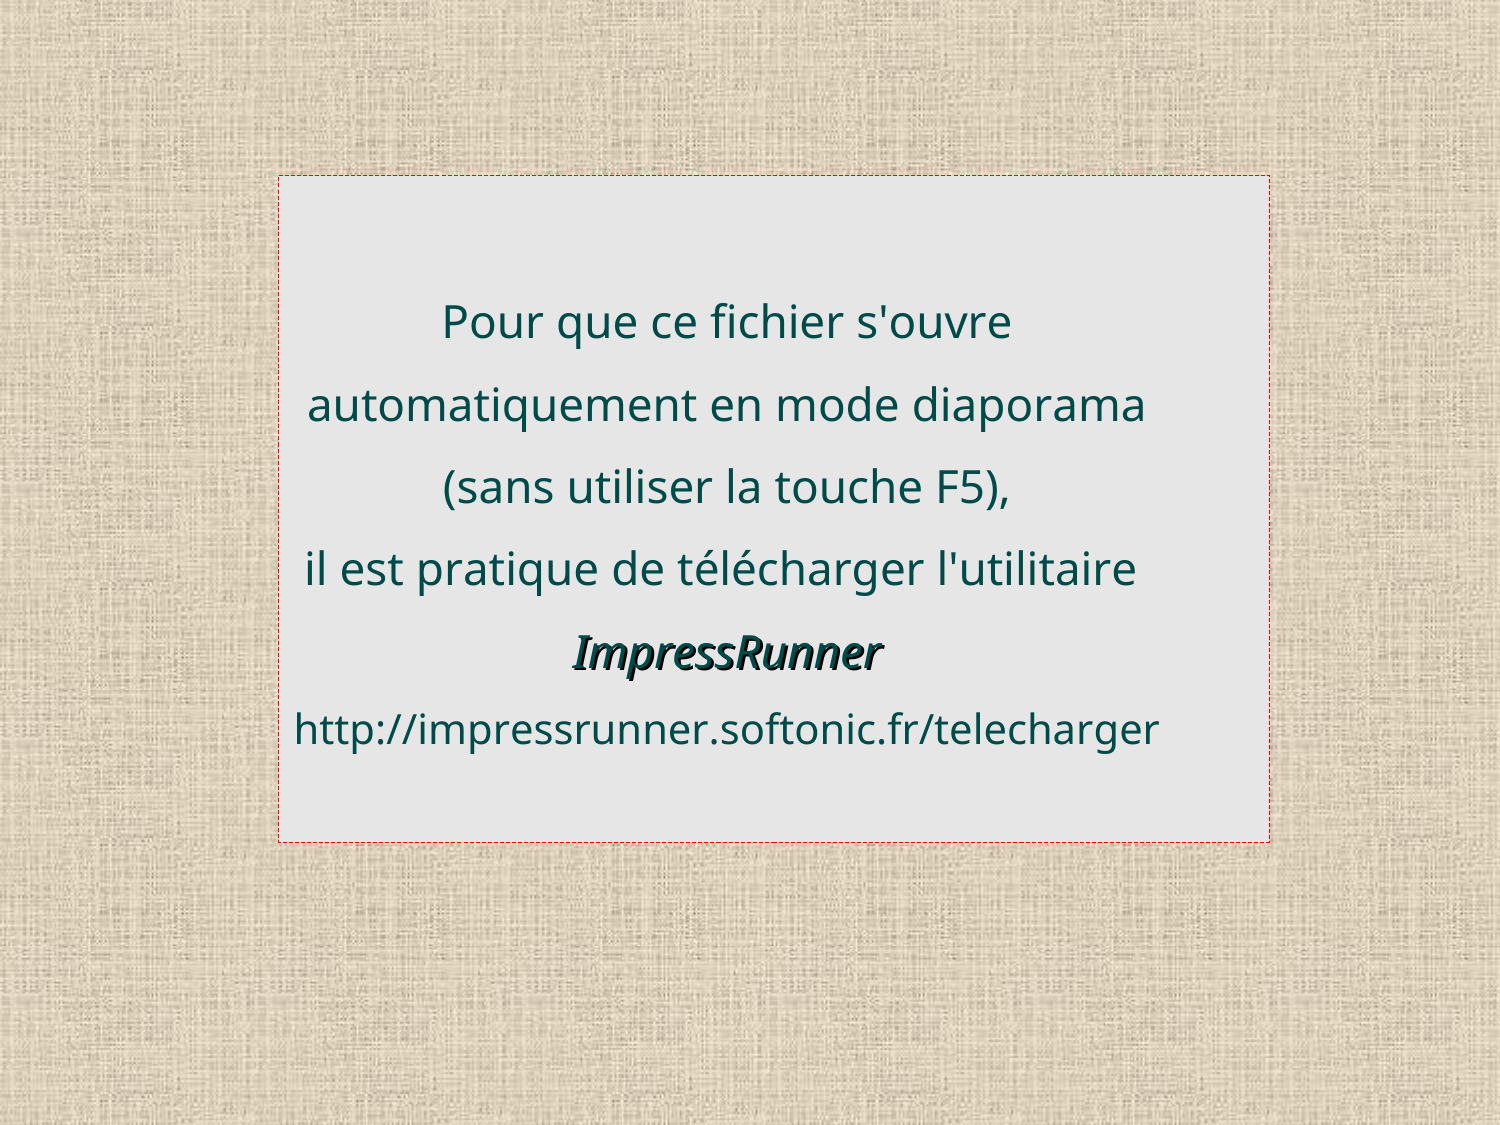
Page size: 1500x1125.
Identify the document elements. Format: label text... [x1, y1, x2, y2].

text_box Pour que ce fichier s'ouvre automatiquement en mode diaporama (sans utiliser la touche F5), il est pratique de télécharger l'utilitaire ImpressRunner http://impressrunner.softonic.fr/telecharger [278, 175, 1270, 843]
picture [0, 0, 1500, 1125]
